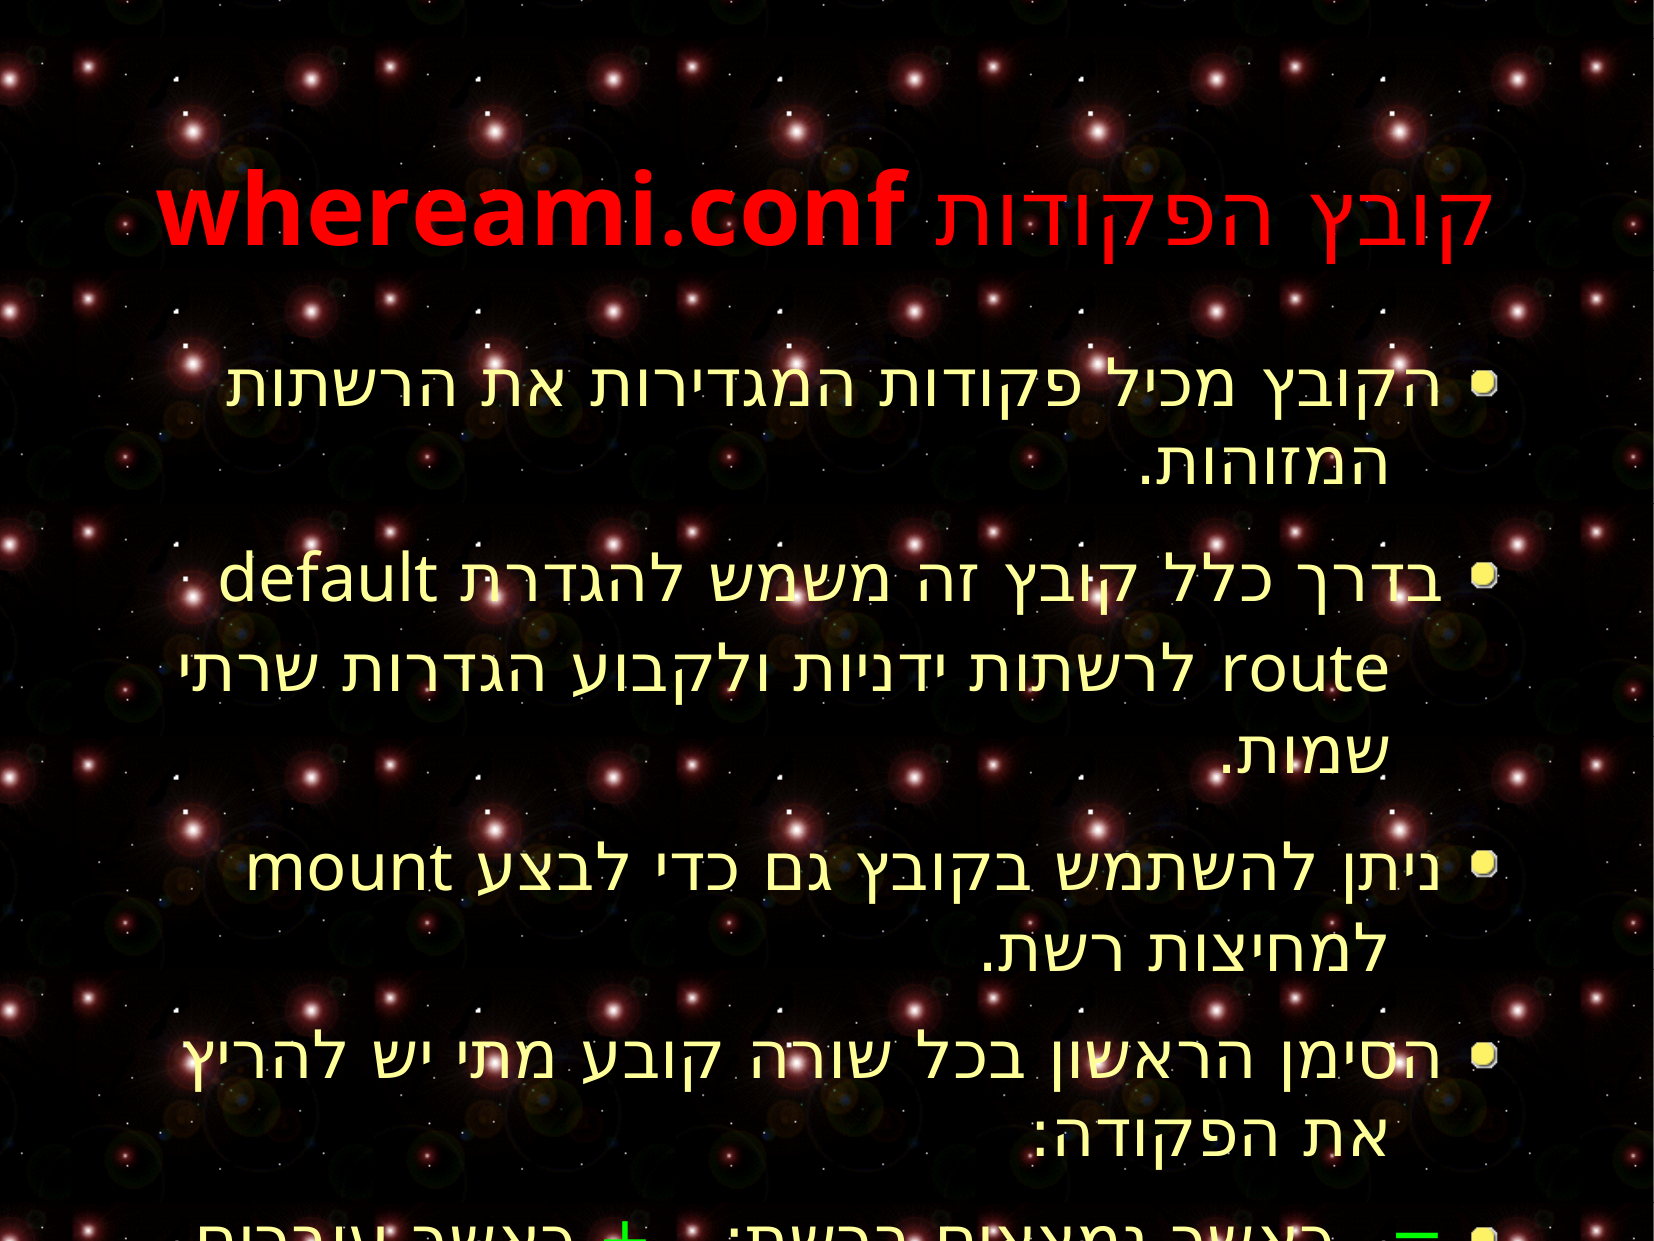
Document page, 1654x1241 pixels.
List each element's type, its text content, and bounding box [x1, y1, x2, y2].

picture [0, 0, 1654, 1241]
picture [1093, 1231, 1110, 1241]
picture [759, 1231, 777, 1241]
list הקובץ מכיל פקודות המגדירות את הרשתות המזוהות. בדרך כלל קובץ זה משמש להגדרת default route לרשתות ידניות ולקבוע הגדרות שרתי שמות. ניתן להשתמש בקובץ גם כדי לבצע mount למחיצות רשת. הסימן הראשון בכל שורה קובע מתי יש להריץ את הפקודה: = כאשר נמצאים ברשת; + כאשר עוברים לרשת; ! כאשר לא ברשת; - כאשר עוזבים את הרשת. [121, 344, 1534, 1137]
picture [946, 1231, 966, 1241]
title קובץ הפקודות whereami.conf [121, 102, 1534, 311]
picture [206, 1231, 226, 1241]
